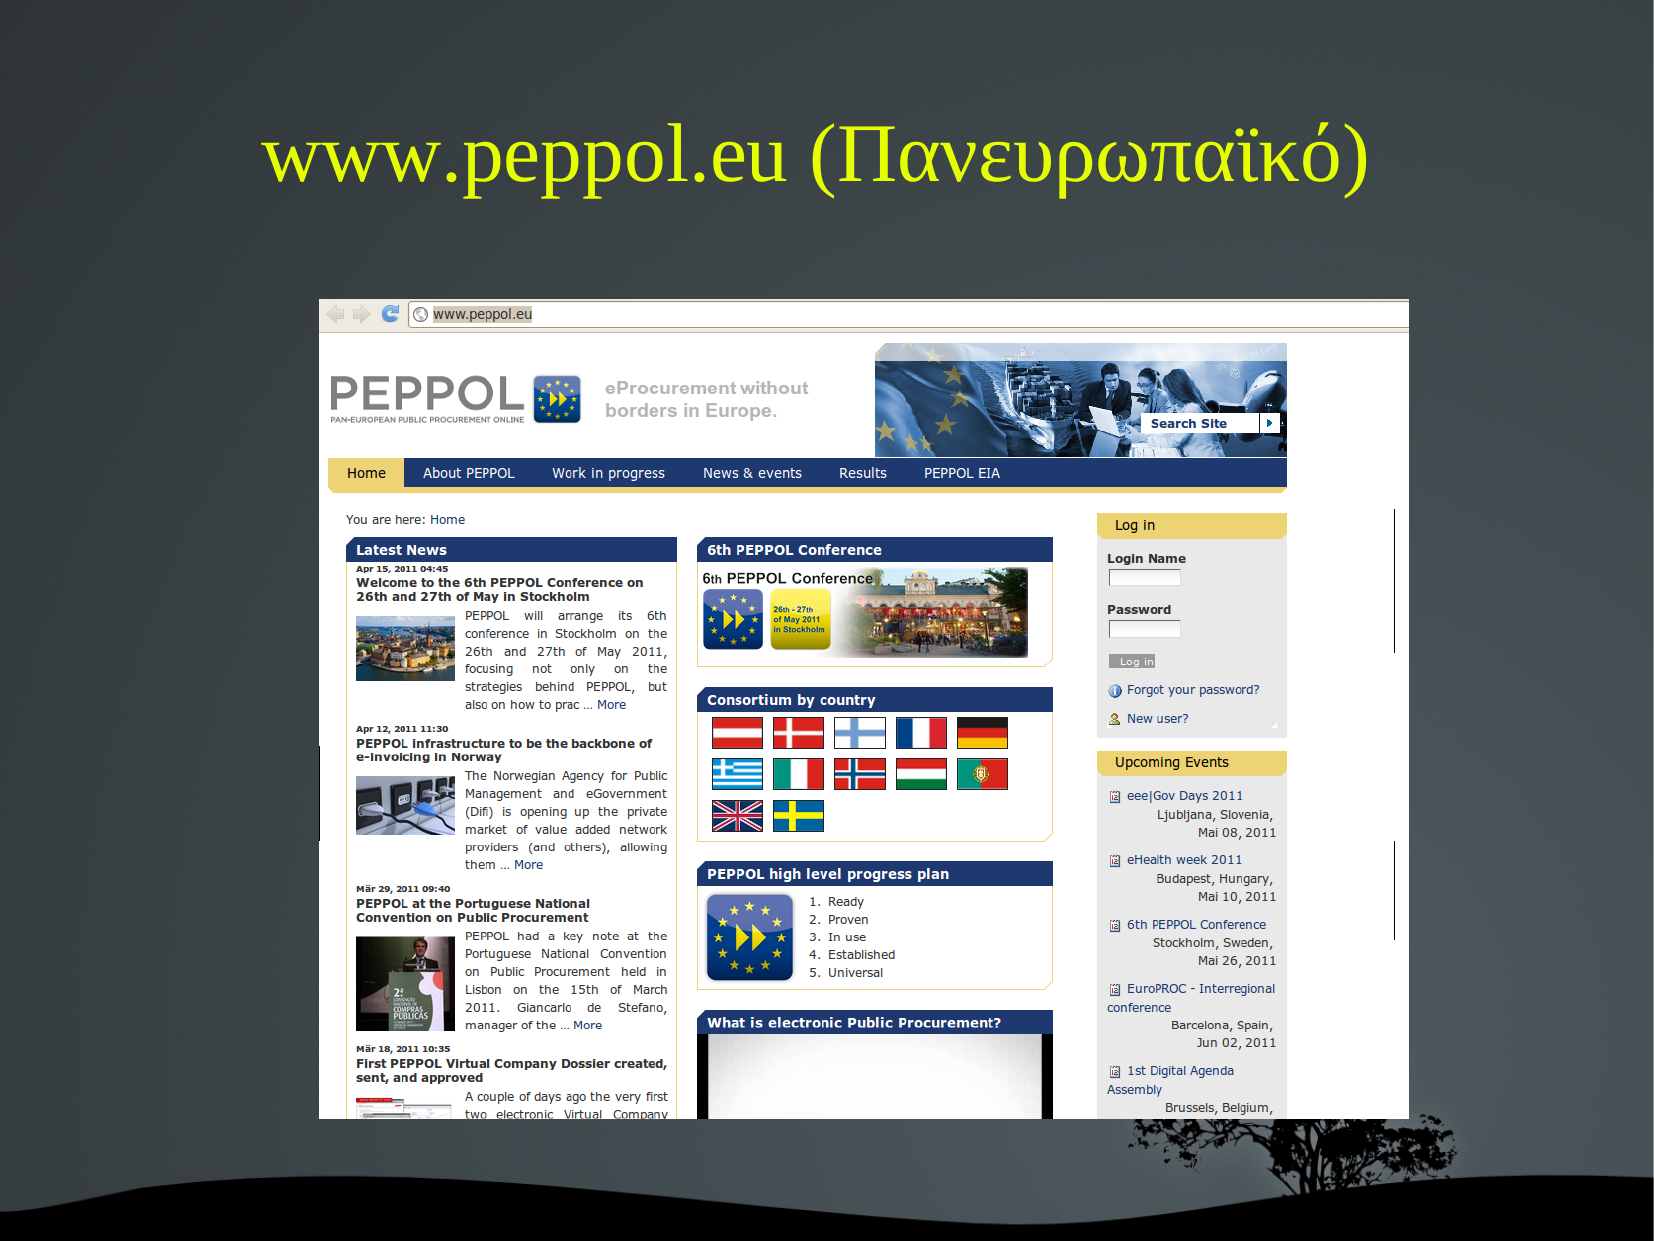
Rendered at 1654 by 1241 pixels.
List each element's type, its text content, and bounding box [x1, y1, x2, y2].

title www.peppol.eu (Πανευρωπαϊκό) [82, 49, 1571, 257]
picture [0, 0, 1654, 1241]
